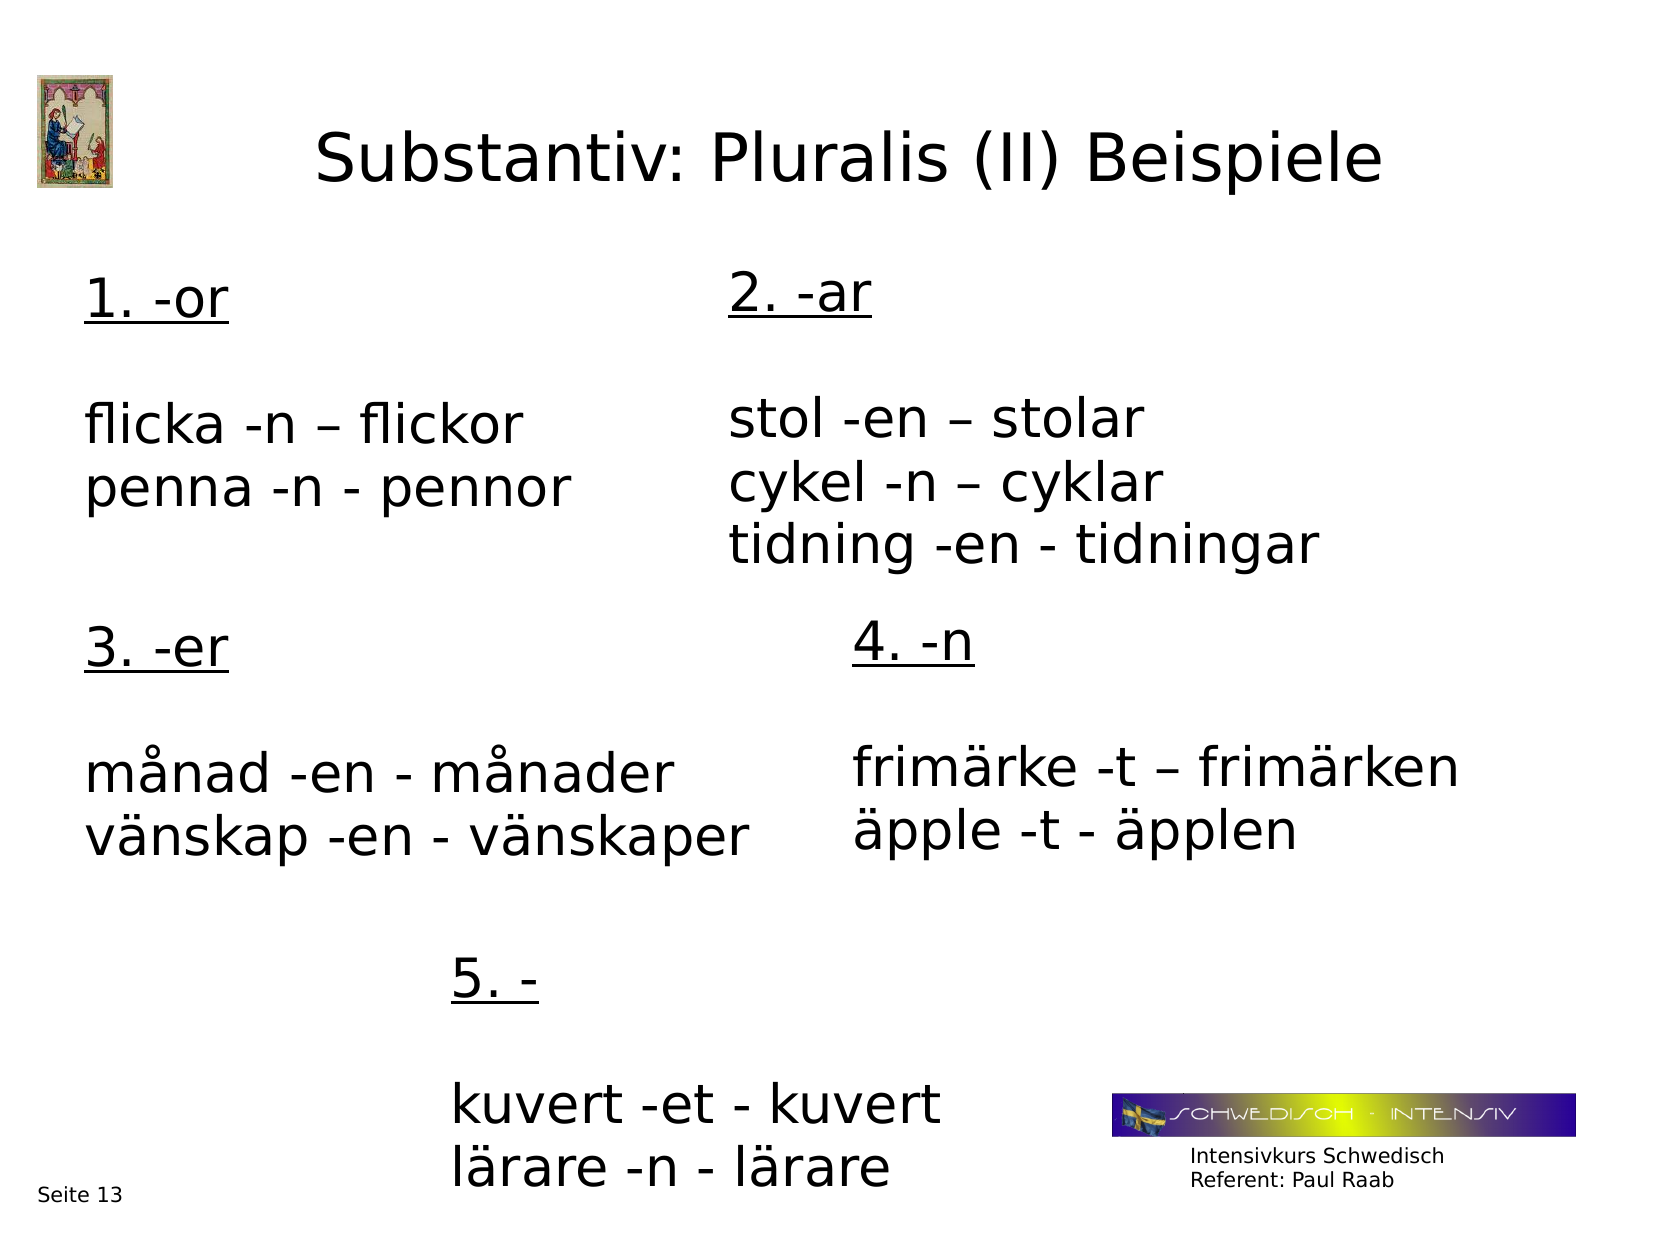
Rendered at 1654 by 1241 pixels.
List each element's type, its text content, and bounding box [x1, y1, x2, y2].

text_box 5. - kuvert -et - kuvert lärare -n - lärare [435, 939, 1161, 1207]
text_box 2. -ar stol -en – stolar cykel -n – cyklar tidning -en - tidningar [713, 254, 1388, 585]
text_box Substantiv: Pluralis (II) Beispiele [300, 112, 1426, 206]
text_box 4. -n frimärke -t – frimärken äpple -t - äpplen [837, 602, 1538, 870]
picture [37, 75, 113, 188]
text_box 1. -or flicka -n – flickor penna -n - pennor [69, 260, 601, 528]
picture [1161, 1093, 1576, 1137]
text_box 3. -er månad -en - månader vänskap -en - vänskaper [69, 608, 826, 876]
